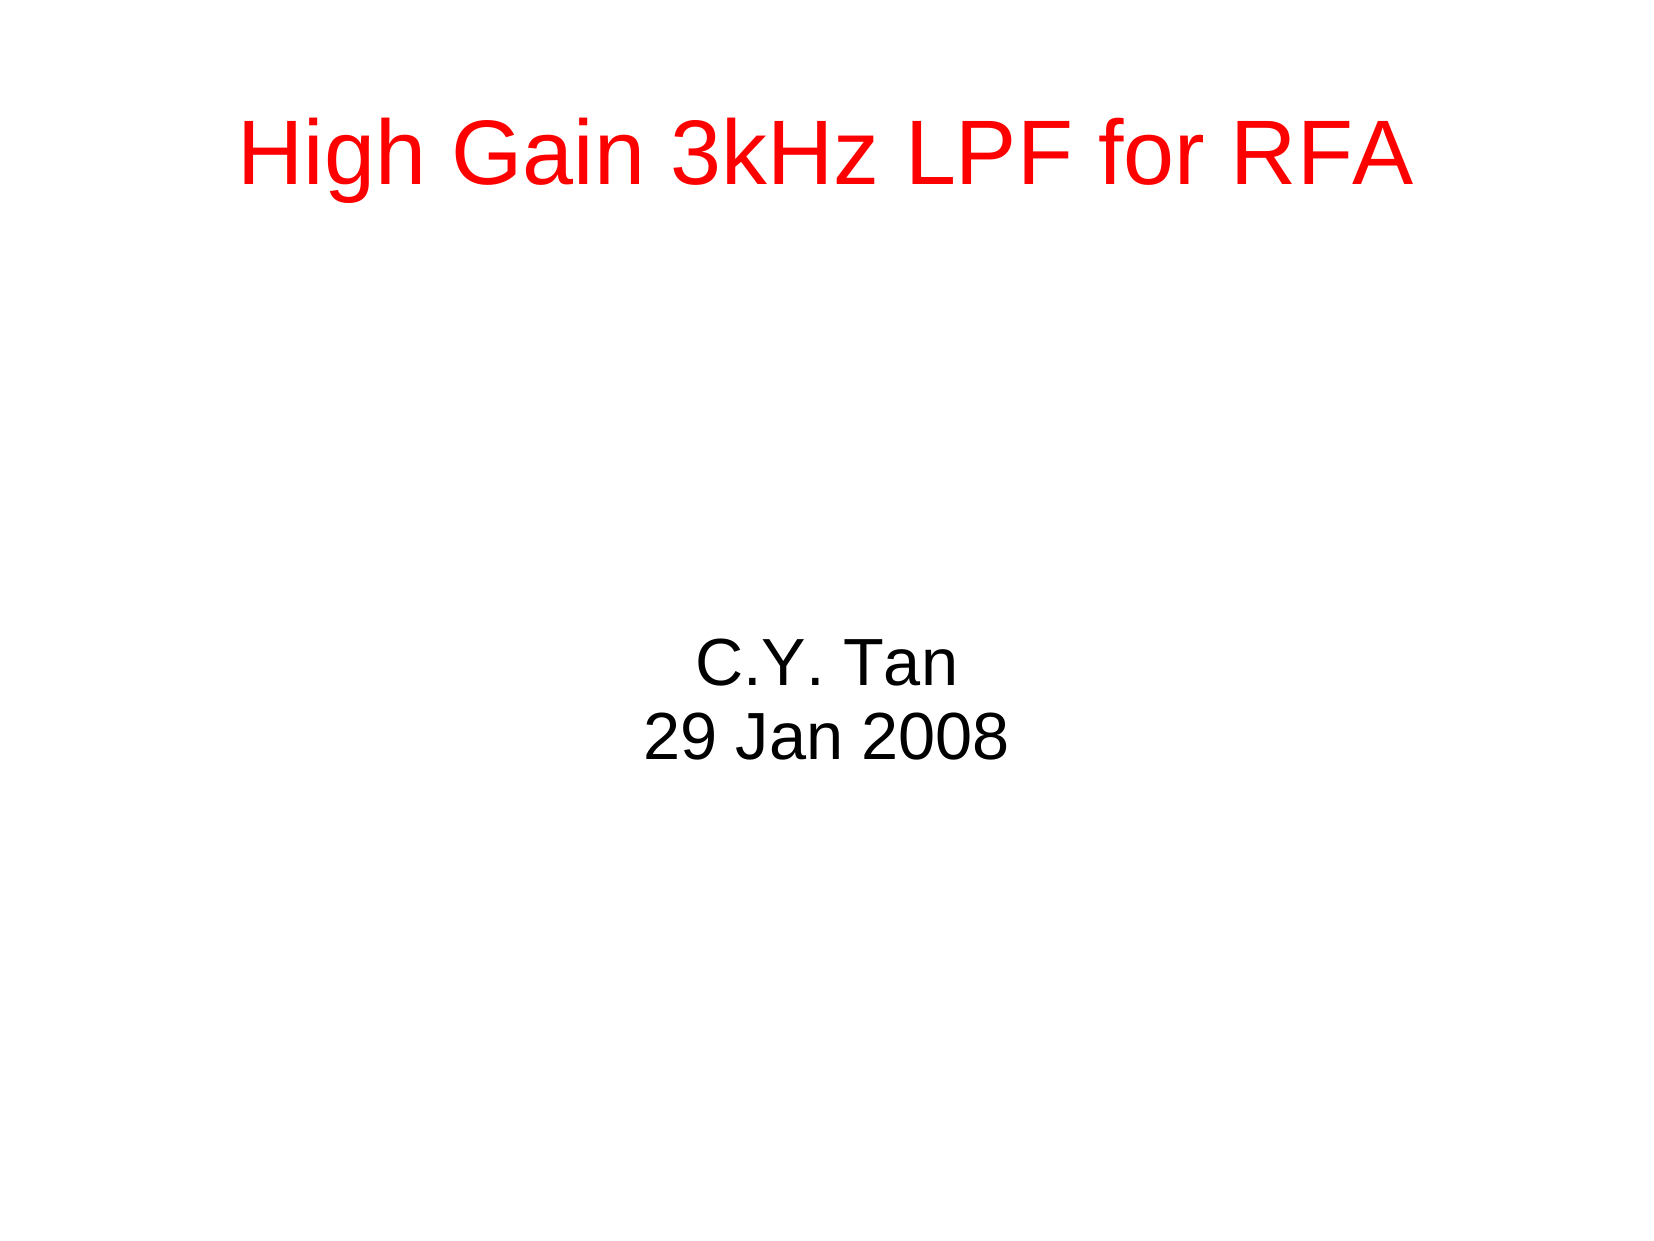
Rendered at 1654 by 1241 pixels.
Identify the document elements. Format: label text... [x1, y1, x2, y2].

subtitle C.Y. Tan 29 Jan 2008 [82, 297, 1571, 1102]
title High Gain 3kHz LPF for RFA [82, 49, 1571, 257]
